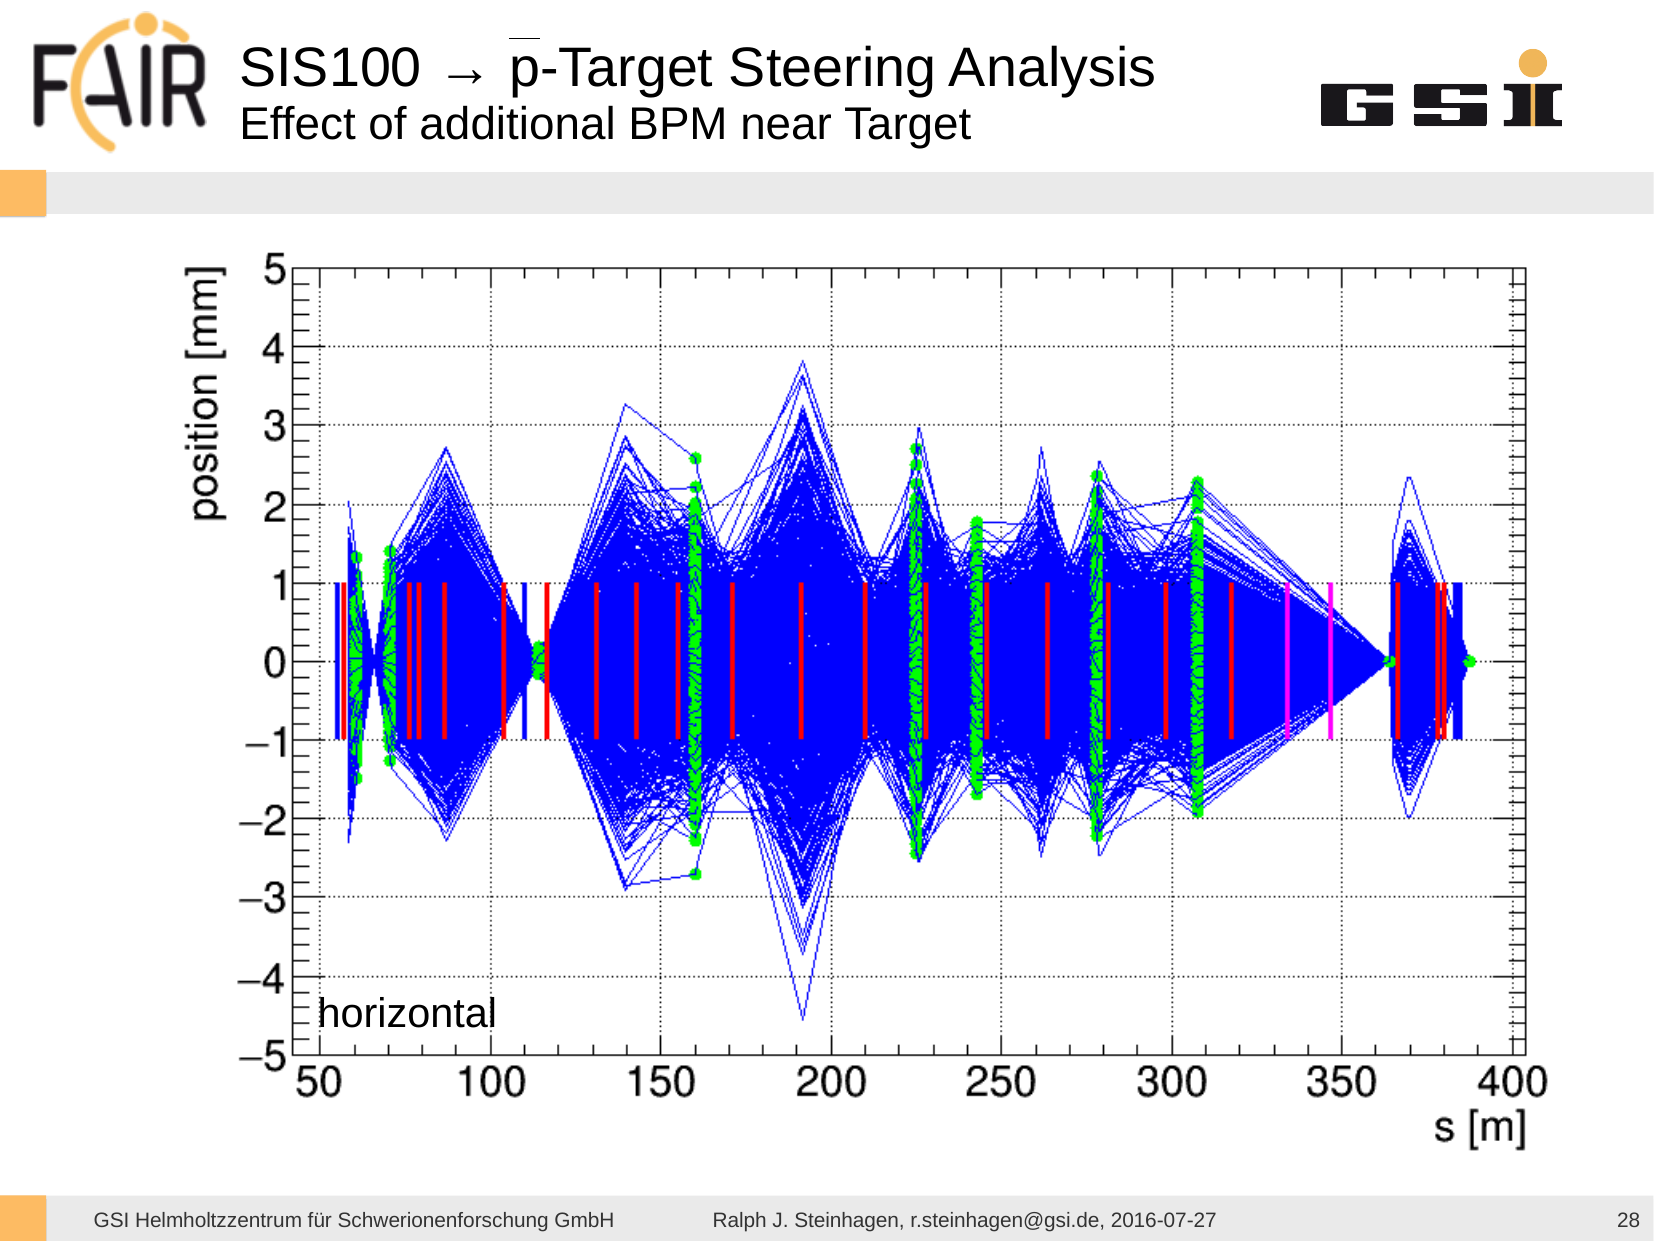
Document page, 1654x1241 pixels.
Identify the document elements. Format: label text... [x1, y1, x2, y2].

picture [1319, 46, 1564, 129]
title SIS100 → p-Target Steering Analysis Effect of additional BPM near Target [239, 0, 1223, 196]
picture [121, 250, 1554, 1165]
picture [33, 10, 207, 155]
text_box horizontal [302, 982, 515, 1046]
